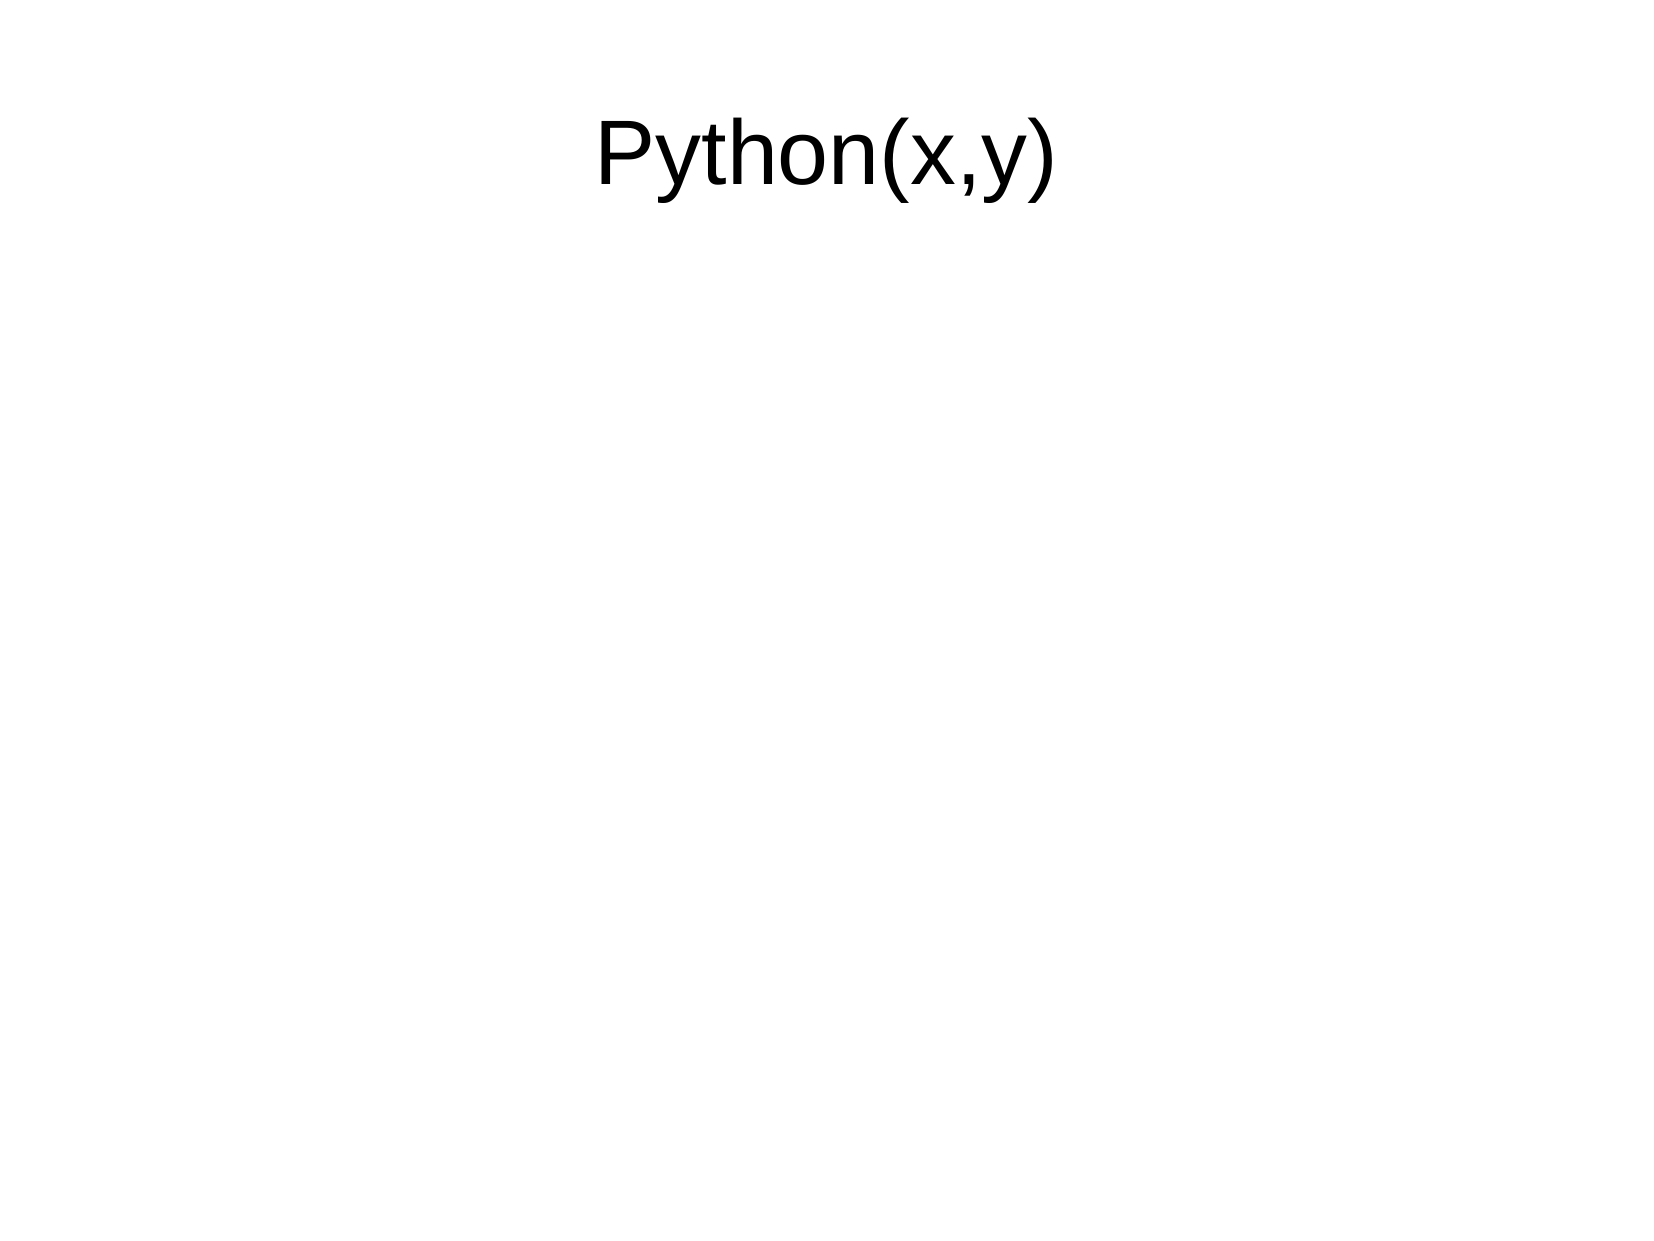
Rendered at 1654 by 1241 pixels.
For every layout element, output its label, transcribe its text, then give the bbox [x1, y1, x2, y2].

title Python(x,y) [82, 49, 1571, 257]
